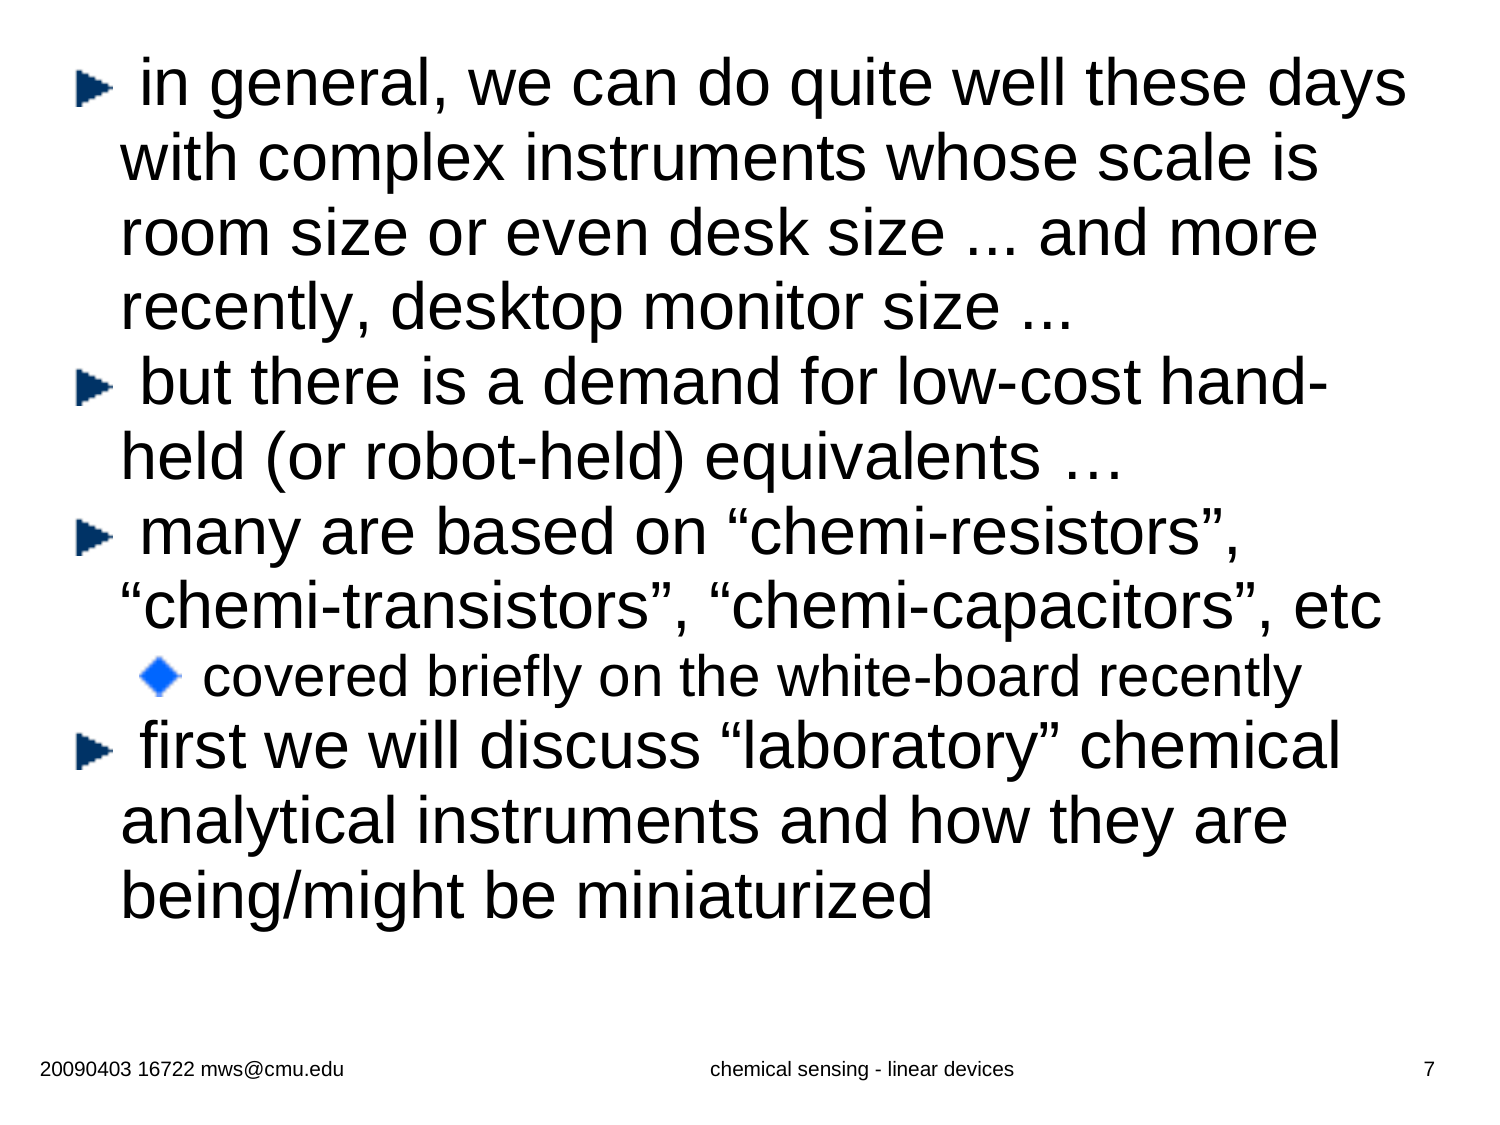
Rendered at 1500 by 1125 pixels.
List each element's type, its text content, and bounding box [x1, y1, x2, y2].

list in general, we can do quite well these days with complex instruments whose scale is room size or even desk size ... and more recently, desktop monitor size ... but there is a demand for low-cost hand-held (or robot-held) equivalents … many are based on “chemi-resistors”, “chemi-transistors”, “chemi-capacitors”, etc covered briefly on the white-board recently first we will discuss “laboratory” chemical analytical instruments and how they are being/might be miniaturized [50, 37, 1463, 1003]
